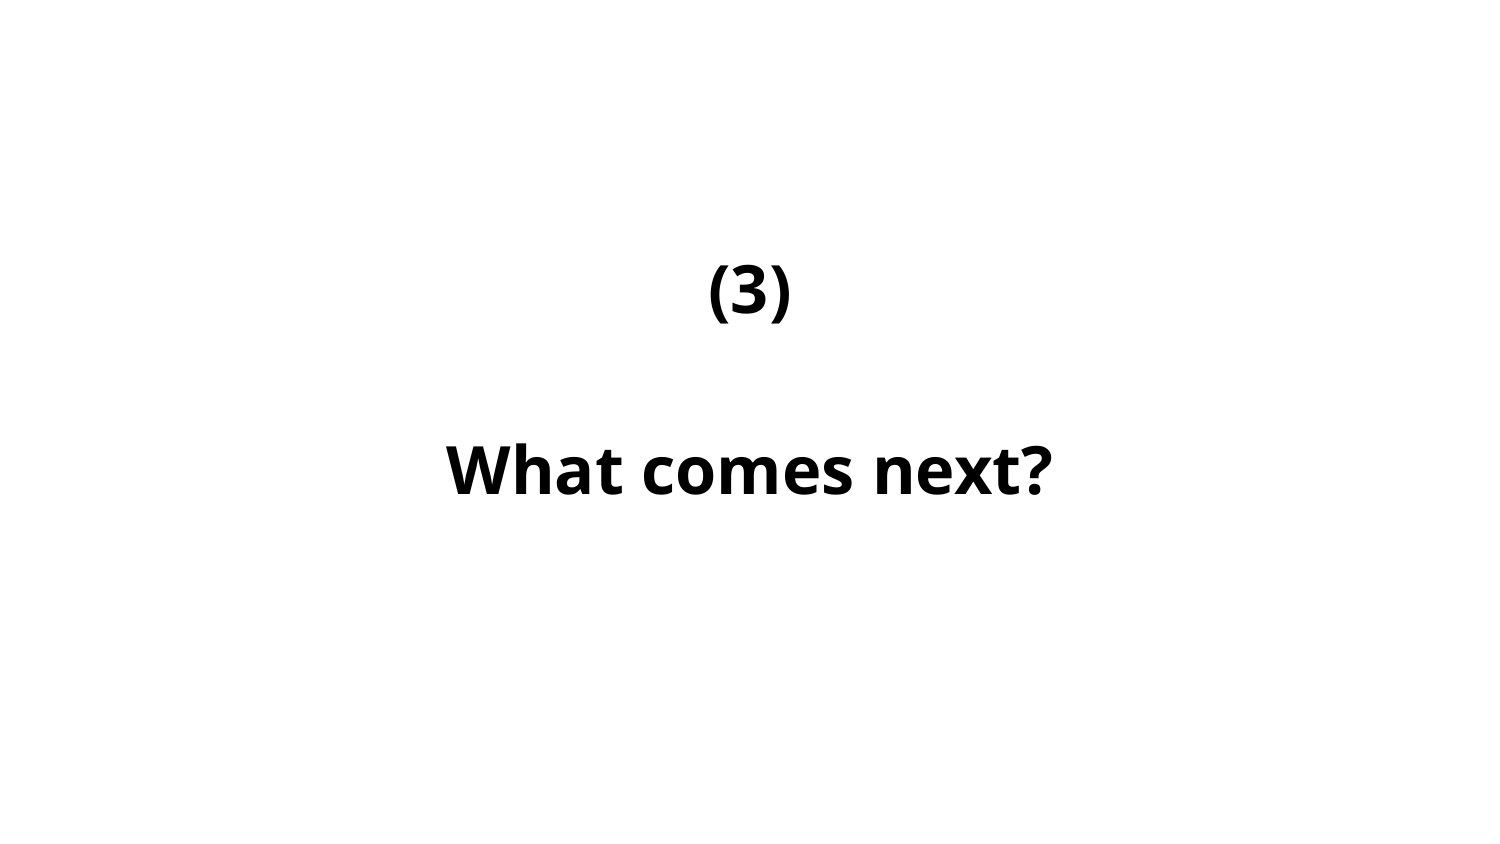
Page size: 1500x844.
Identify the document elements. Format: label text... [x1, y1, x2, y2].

subtitle (3) What comes next? [112, 82, 1388, 674]
